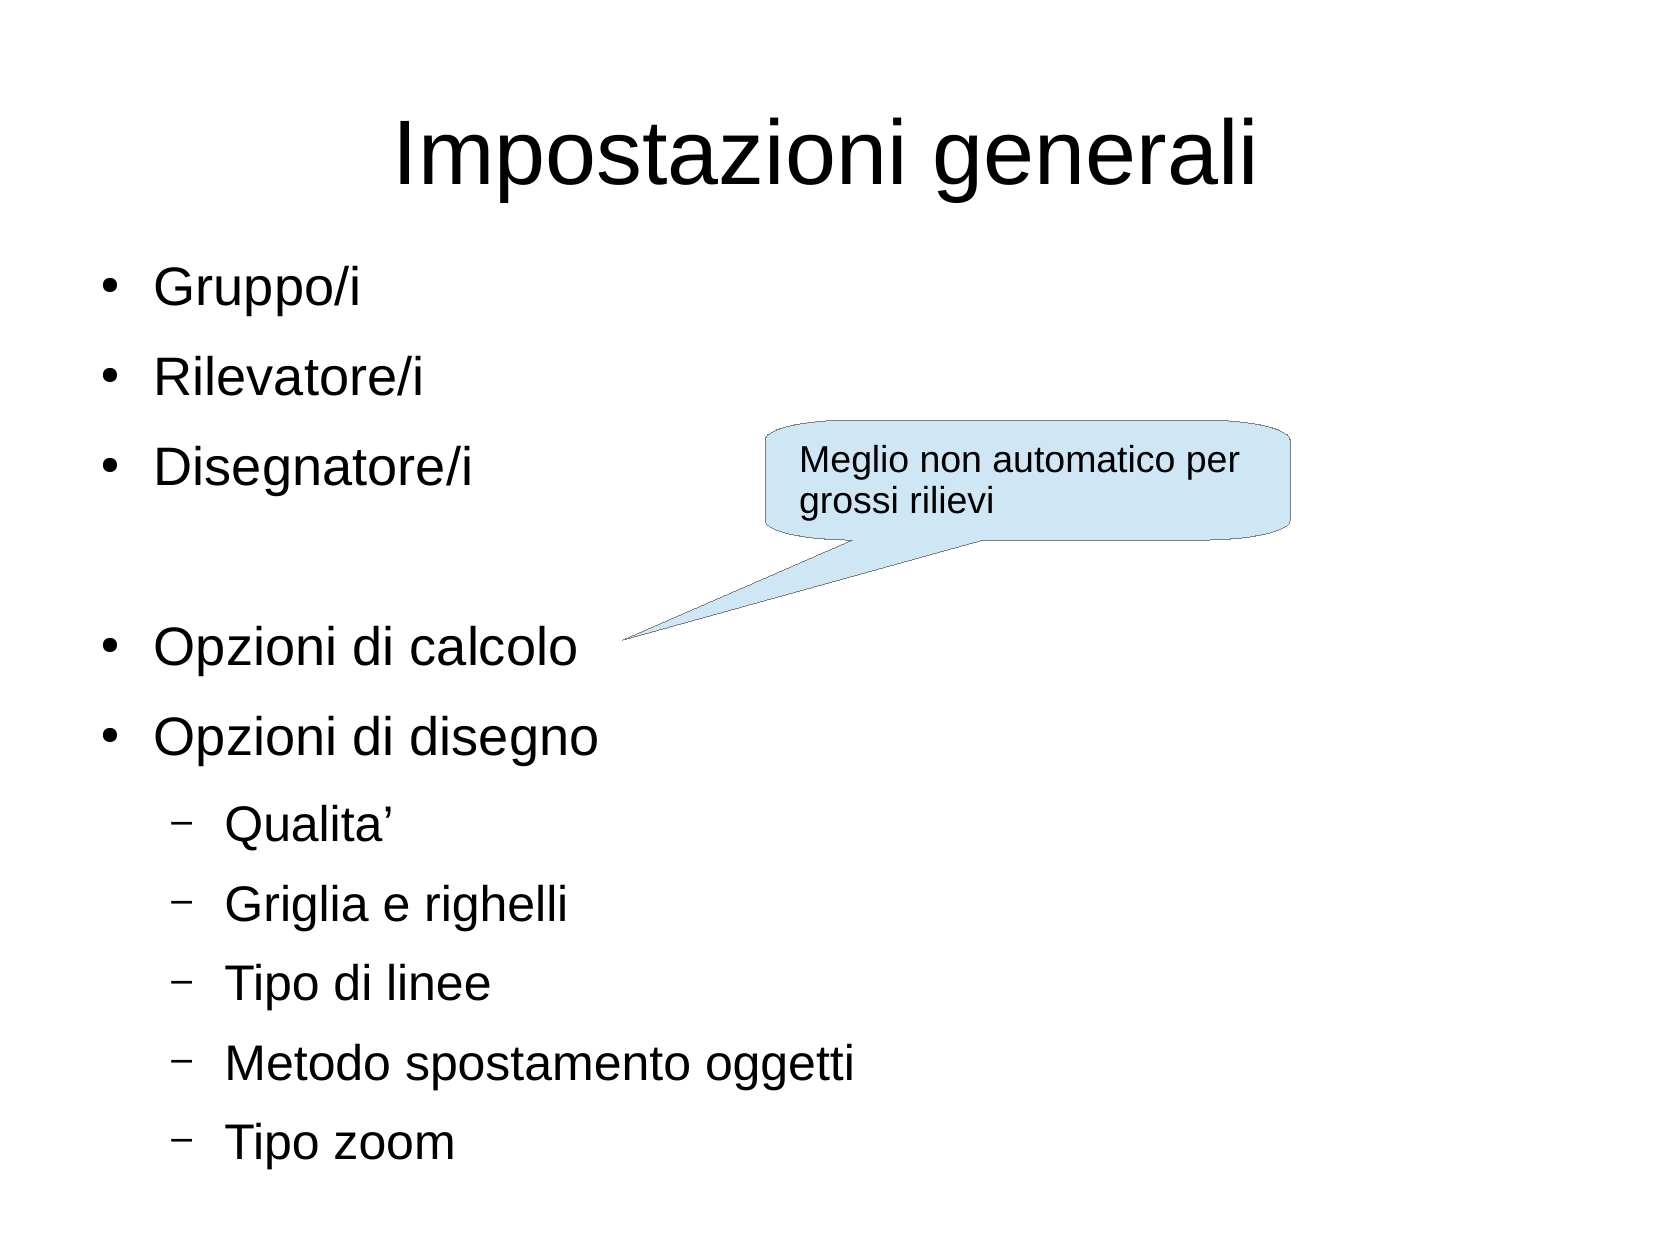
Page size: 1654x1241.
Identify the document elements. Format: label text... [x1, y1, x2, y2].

list Gruppo/i Rilevatore/i Disegnatore/i Opzioni di calcolo Opzioni di disegno Qualita’ Griglia e righelli Tipo di linee Metodo spostamento oggetti Tipo zoom [82, 256, 1571, 1171]
title Impostazioni generali [82, 49, 1571, 256]
text_box Meglio non automatico per grossi rilievi [622, 420, 1291, 641]
